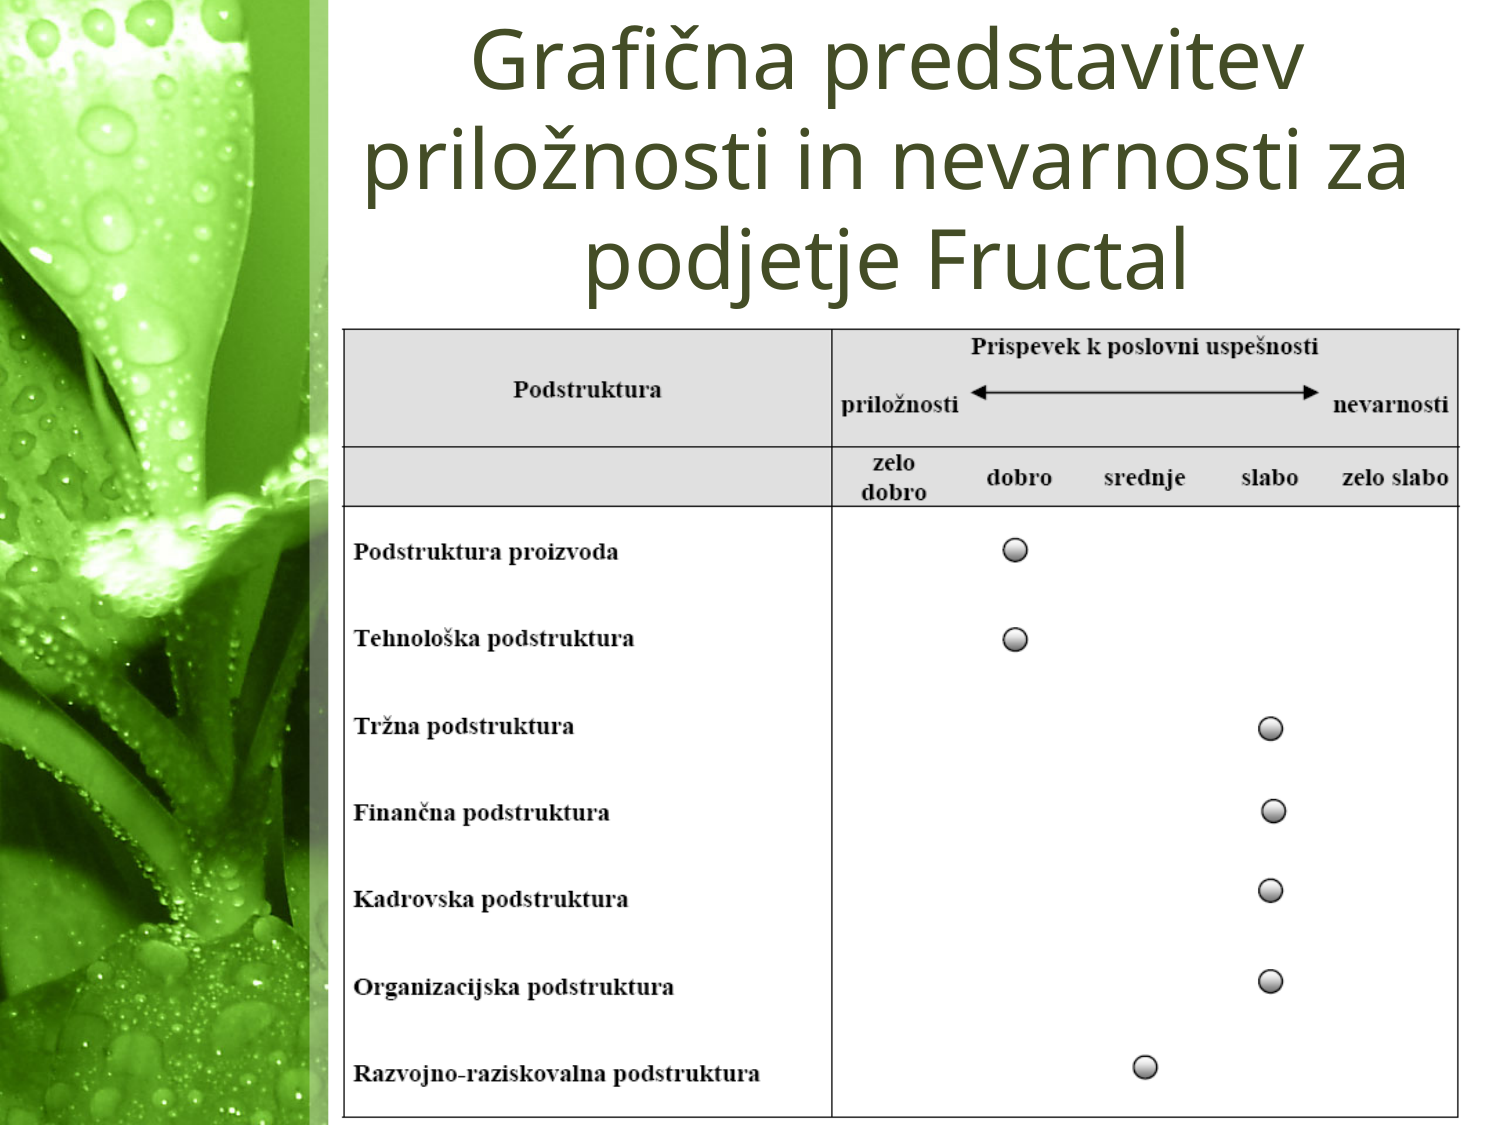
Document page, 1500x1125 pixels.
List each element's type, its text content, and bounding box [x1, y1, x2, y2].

picture [0, 0, 1500, 1125]
title Grafična predstavitev priložnosti in nevarnosti za podjetje Fructal [337, 0, 1438, 314]
text_box [337, 324, 1463, 1125]
